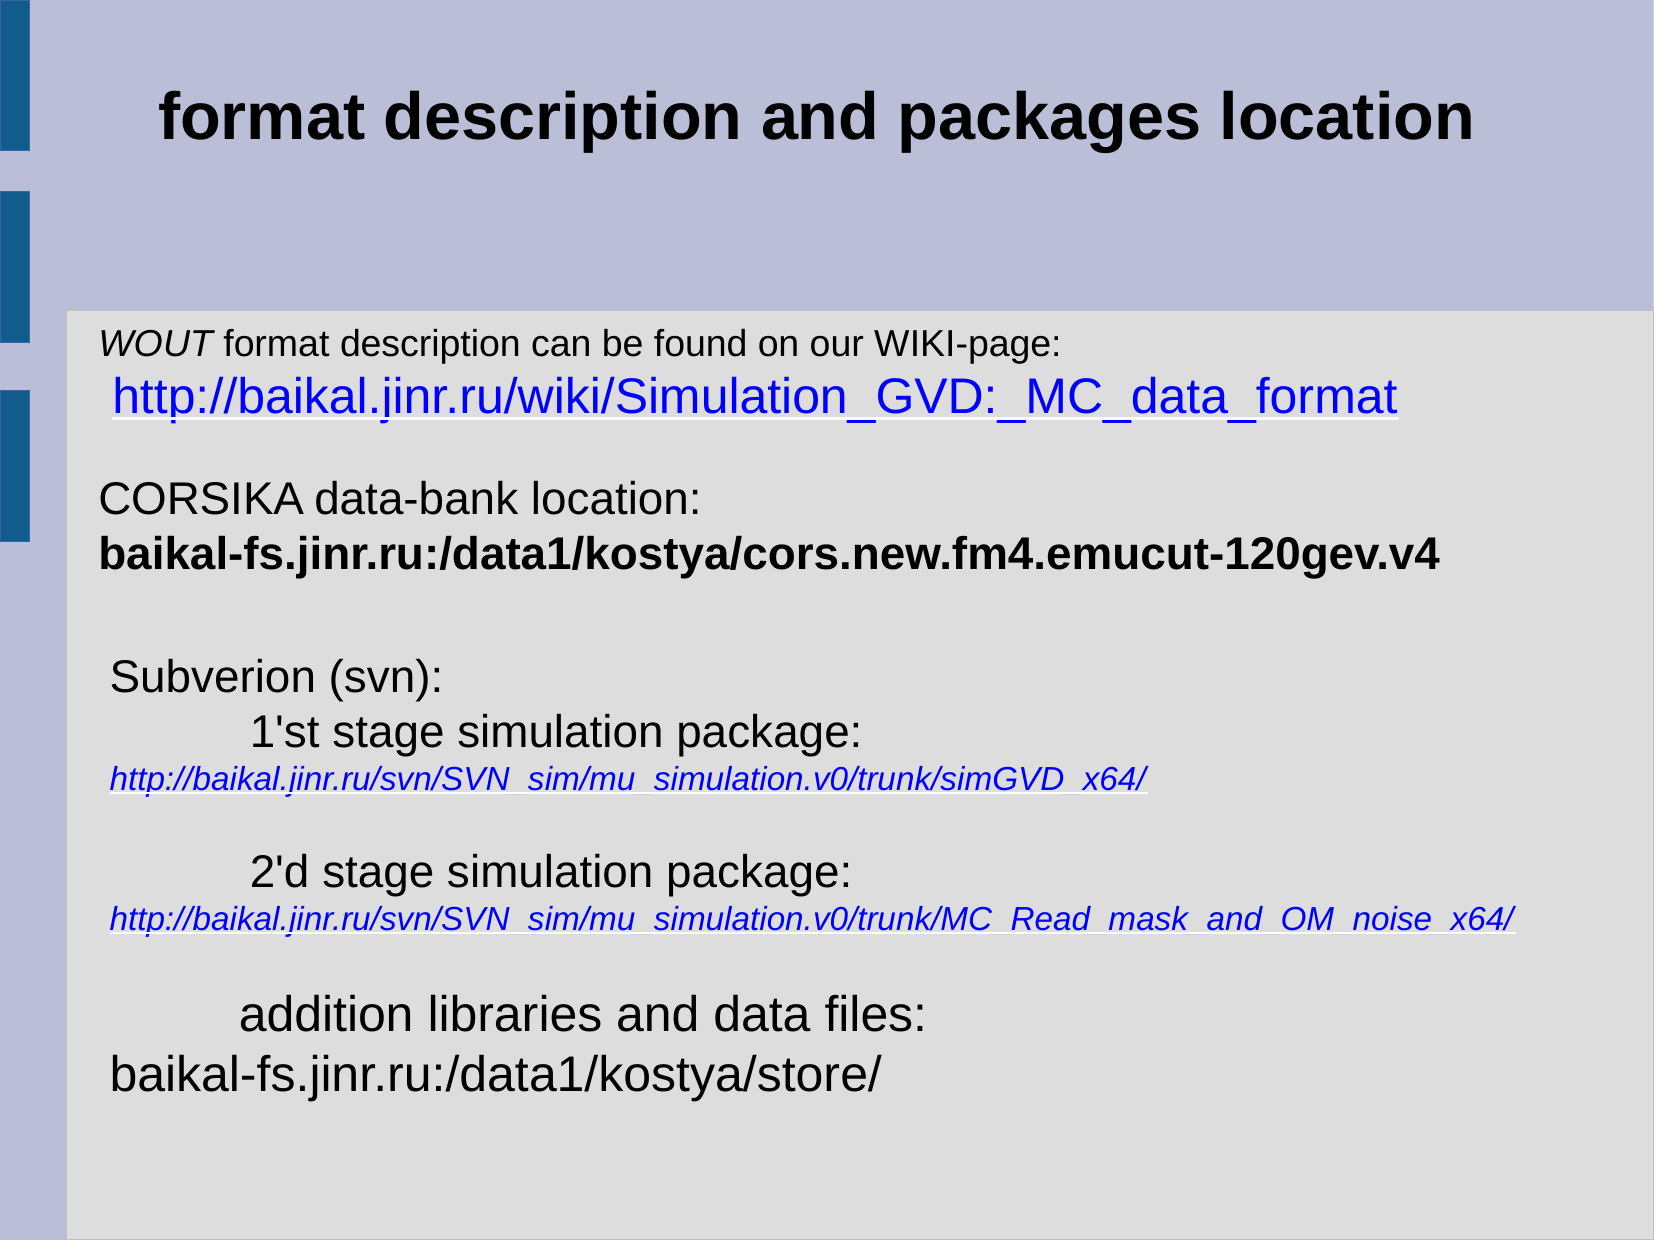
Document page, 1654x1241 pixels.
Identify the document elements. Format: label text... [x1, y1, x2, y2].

text_box Subverion (svn): 1'st stage simulation package: http://baikal.jinr.ru/svn/SVN_sim/mu_simulation.v0/trunk/simGVD_x64/ 2'd stage simulation package: http://baikal.jinr.ru/svn/SVN_sim/mu_simulation.v0/trunk/MC_Read_mask_and_OM_noise_x64/ addition libraries and data files: baikal-fs.jinr.ru:/data1/kostya/store/ [94, 639, 1567, 1162]
text_box format description and packages location [143, 65, 1509, 165]
text_box WOUT format description can be found on our WIKI-page: http://baikal.jinr.ru/wiki/Simulation_GVD:_MC_data_format CORSIKA data-bank location: baikal-fs.jinr.ru:/data1/kostya/cors.new.fm4.emucut-120gev.v4 [83, 311, 1654, 663]
